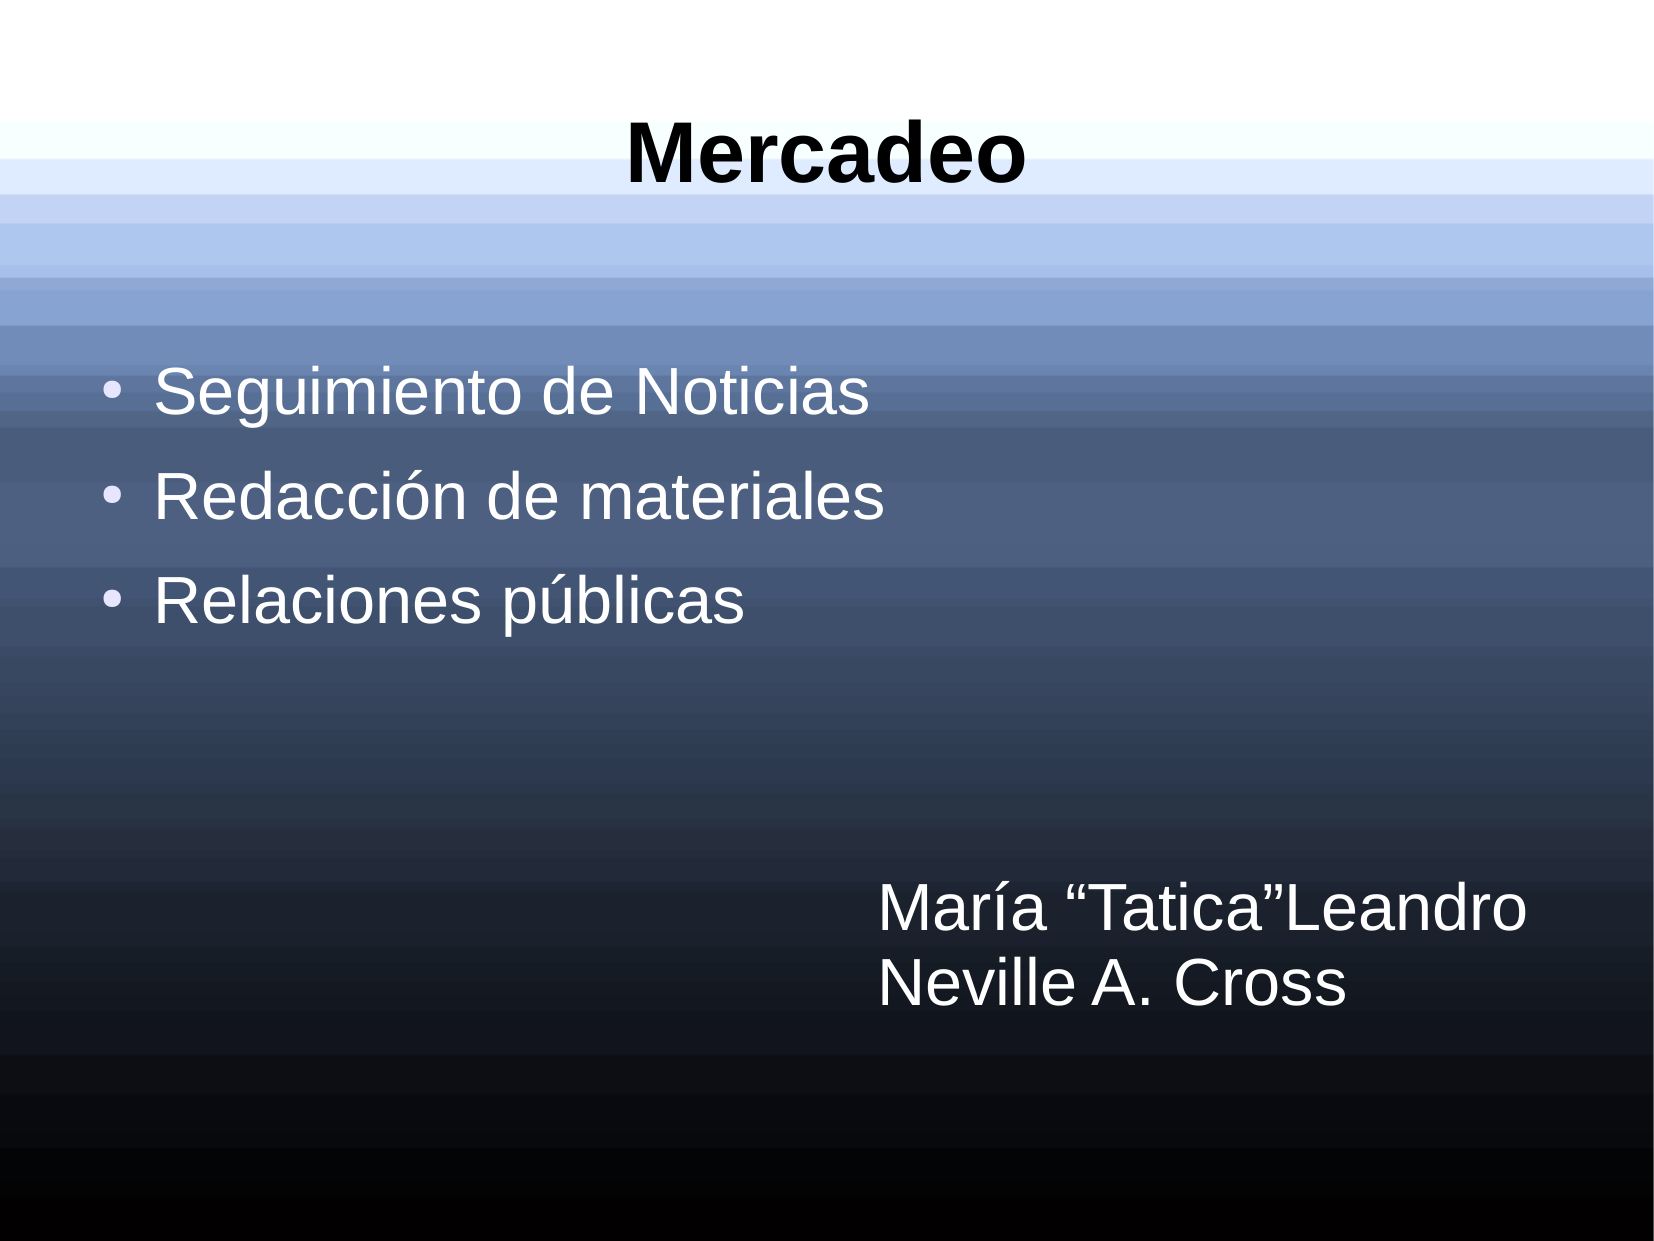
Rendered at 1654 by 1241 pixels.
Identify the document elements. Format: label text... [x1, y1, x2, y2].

picture [0, 0, 1654, 1241]
list Seguimiento de Noticias Redacción de materiales Relaciones públicas [82, 354, 1571, 1173]
title Mercadeo [82, 49, 1571, 257]
text_box María “Tatica”Leandro Neville A. Cross [862, 862, 1551, 1026]
